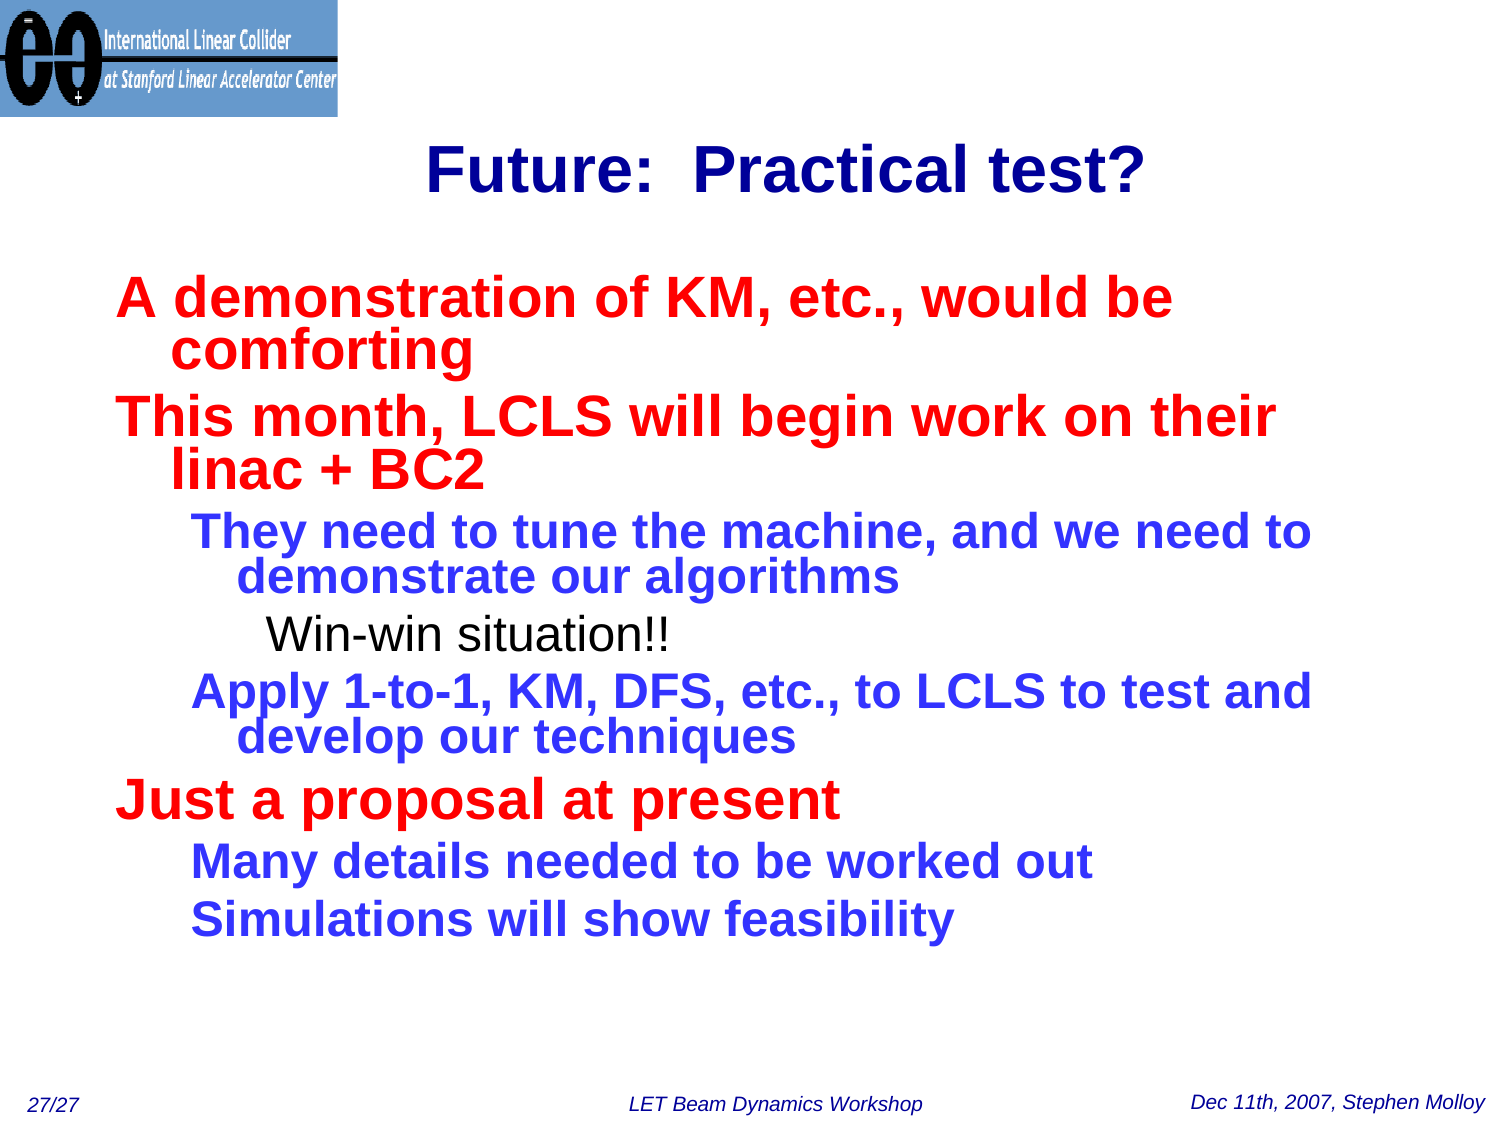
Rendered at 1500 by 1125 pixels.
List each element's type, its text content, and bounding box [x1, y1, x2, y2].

picture [0, 0, 338, 117]
title Future: Practical test? [337, 94, 1237, 255]
list A demonstration of KM, etc., would be comforting This month, LCLS will begin work on their linac + BC2 They need to tune the machine, and we need to demonstrate our algorithms Win-win situation!! Apply 1-to-1, KM, DFS, etc., to LCLS to test and develop our techniques Just a proposal at present Many details needed to be worked out Simulations will show feasibility [115, 275, 1390, 1010]
